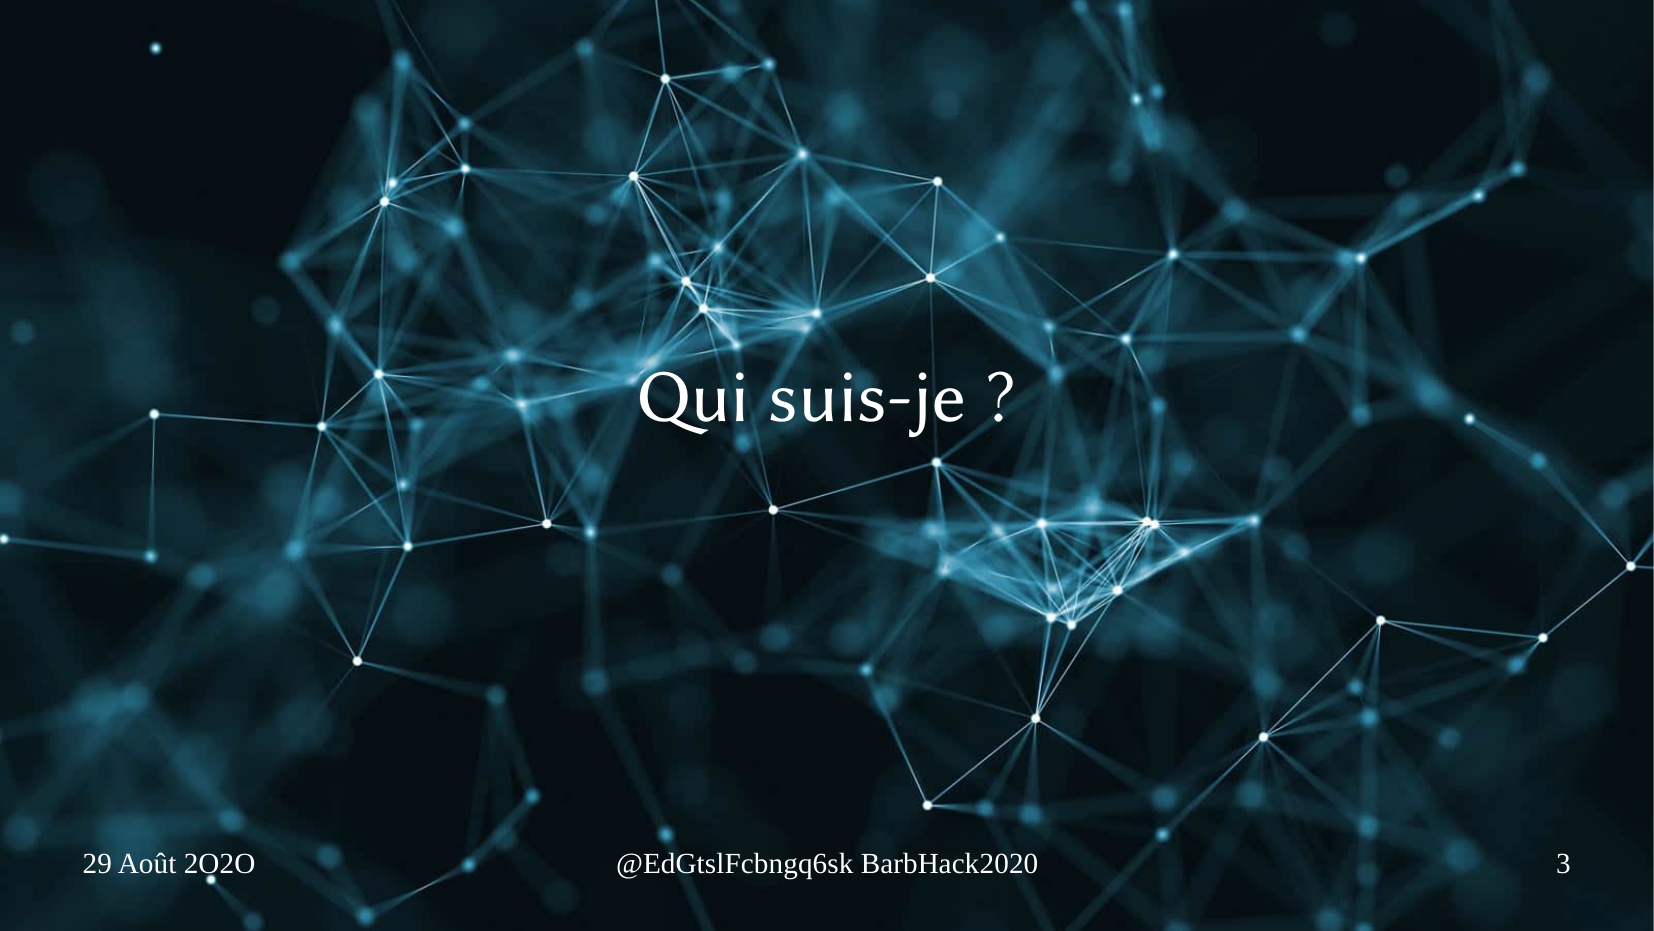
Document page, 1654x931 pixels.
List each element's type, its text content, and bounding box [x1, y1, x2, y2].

subtitle Qui suis-je ? [44, 37, 1610, 757]
picture [0, 0, 1654, 931]
